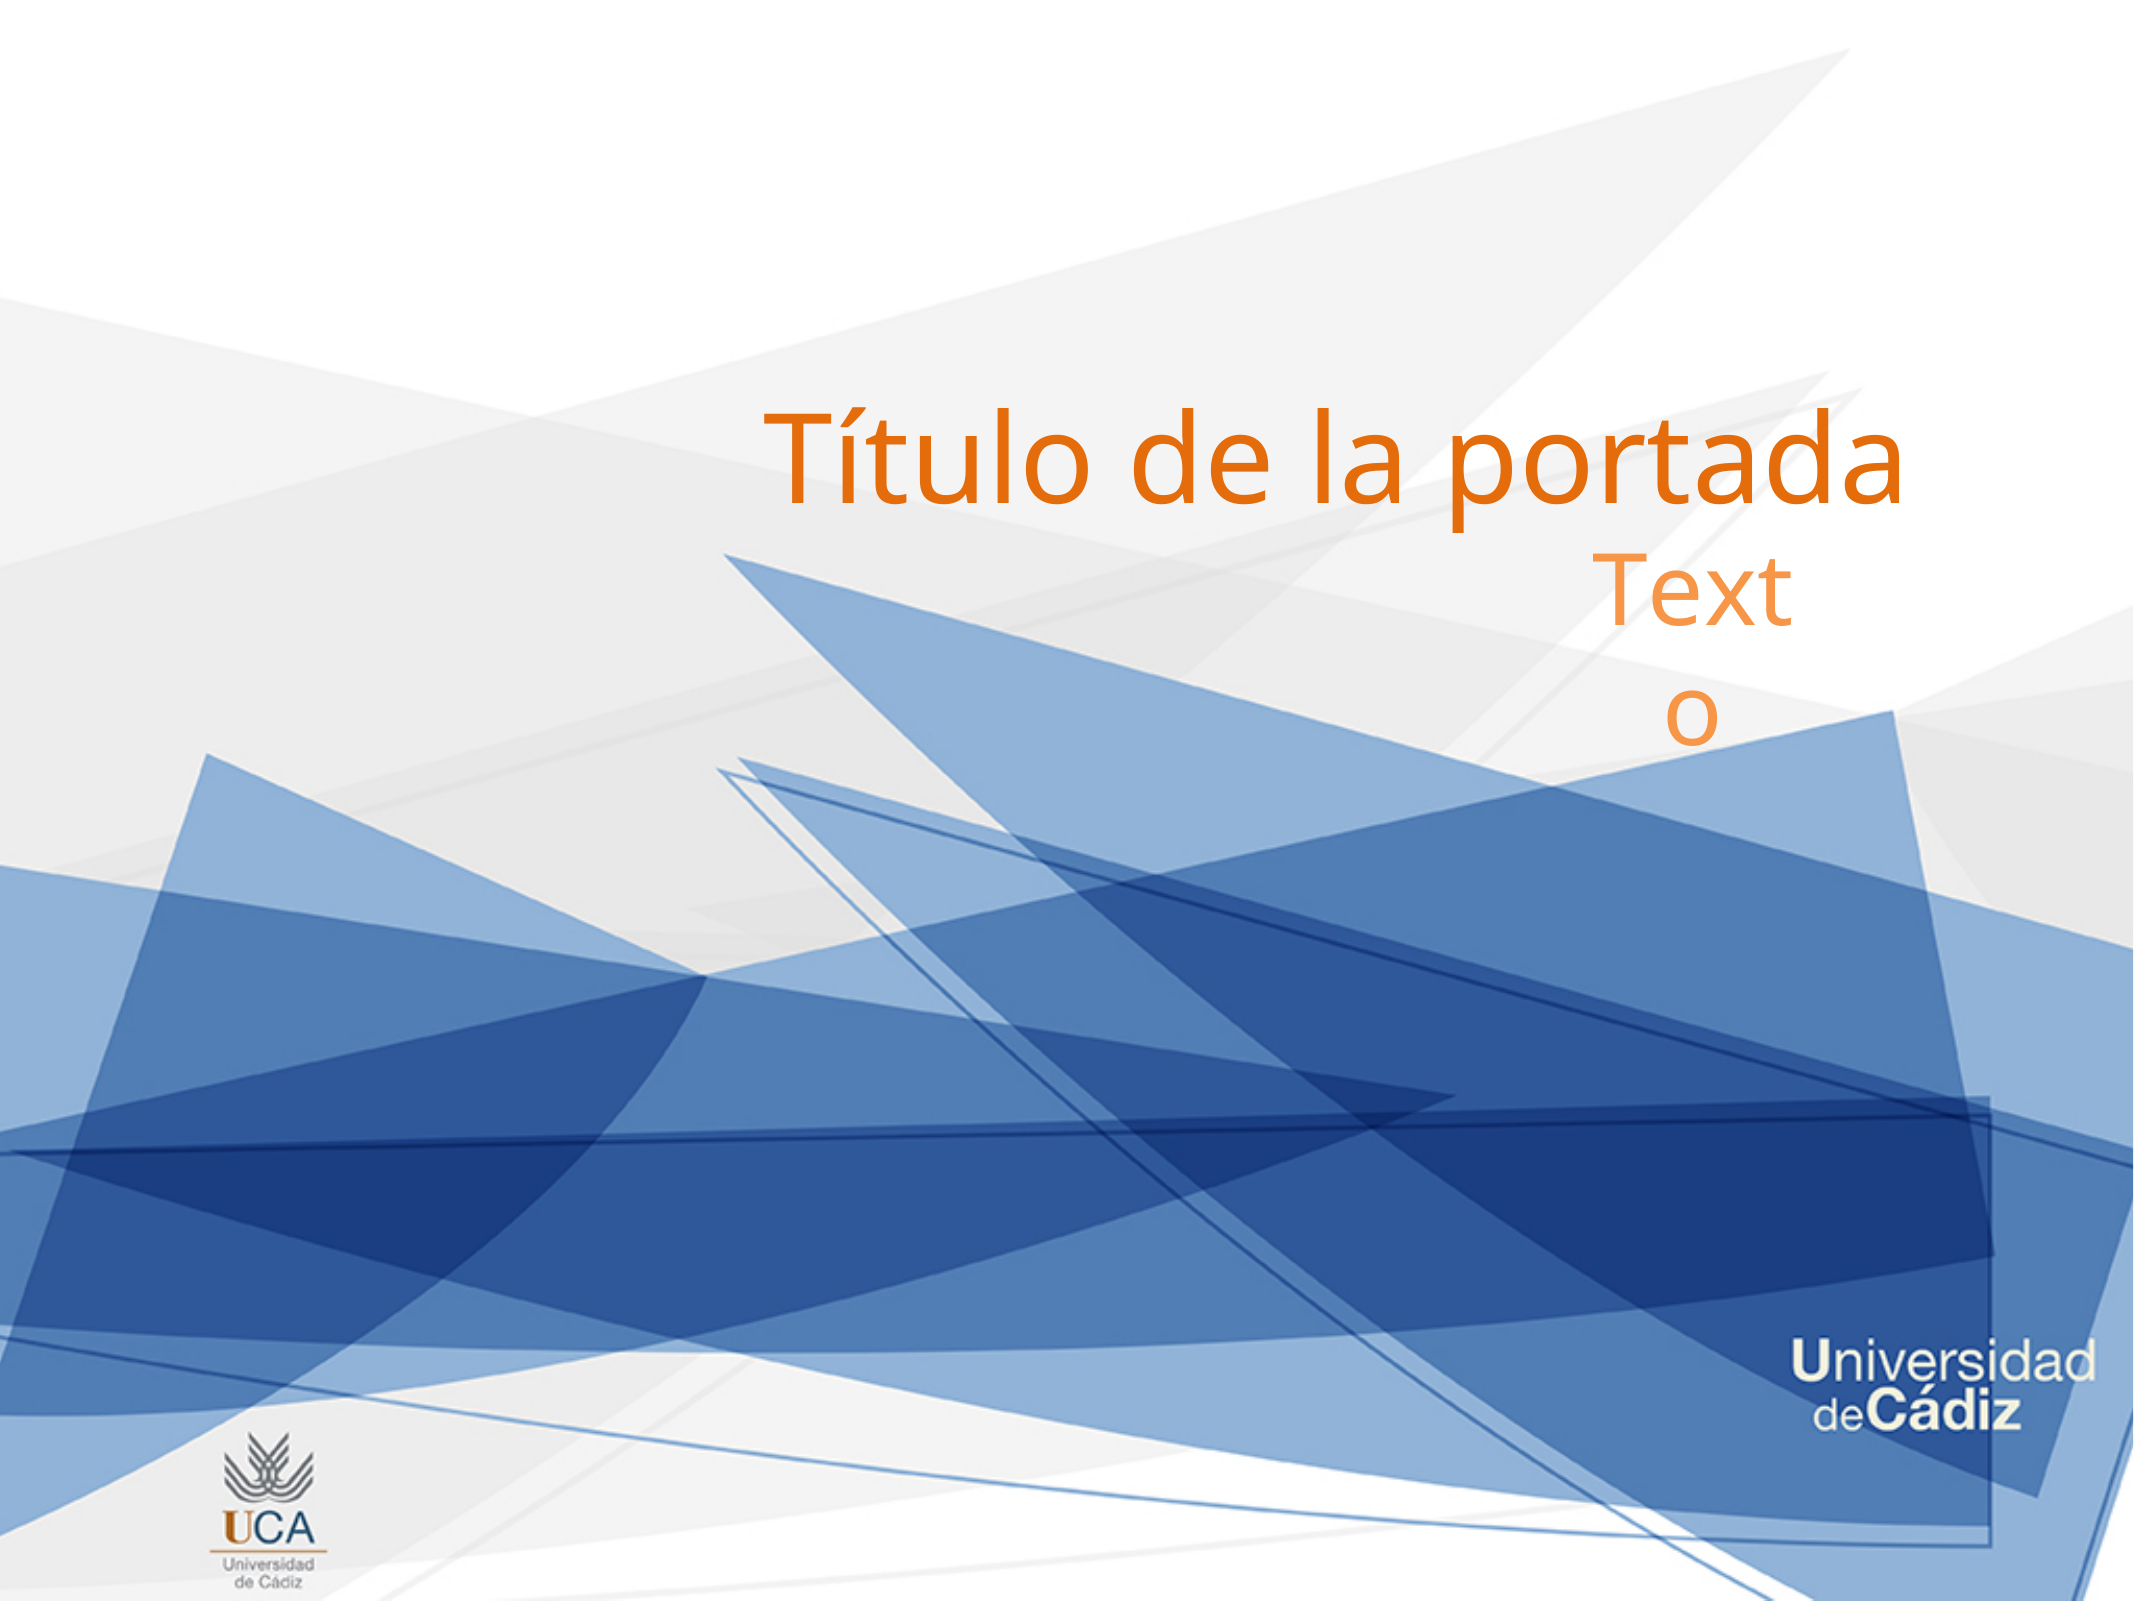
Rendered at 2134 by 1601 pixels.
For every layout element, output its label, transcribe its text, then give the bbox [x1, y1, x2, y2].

text_box Texto [1575, 517, 1812, 652]
text_box Título de la portada [668, 353, 2006, 554]
picture [0, 0, 2134, 1601]
